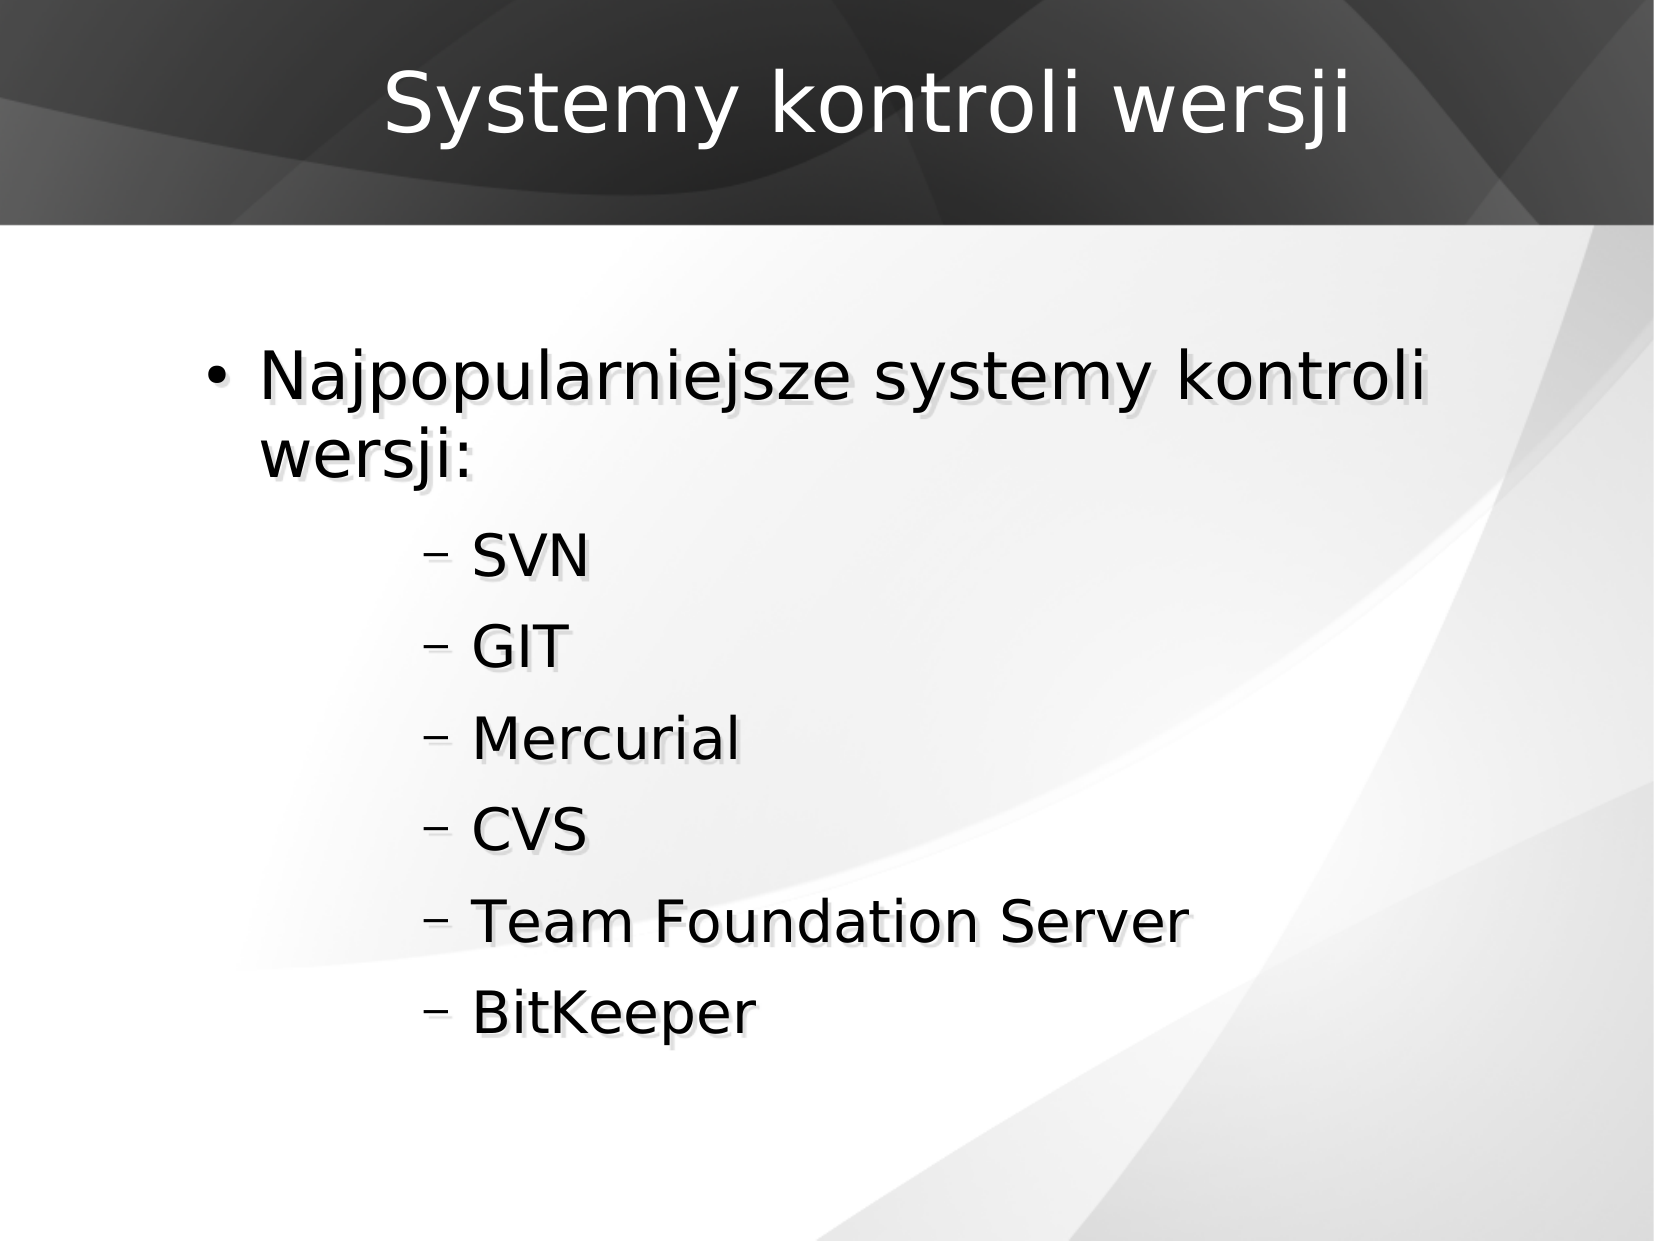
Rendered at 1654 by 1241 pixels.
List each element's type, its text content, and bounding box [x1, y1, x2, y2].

list Najpopularniejsze systemy kontroli wersji: SVN GIT Mercurial CVS Team Foundation Server BitKeeper [187, 337, 1538, 1048]
picture [0, 0, 1654, 1241]
title Systemy kontroli wersji [124, 0, 1613, 208]
